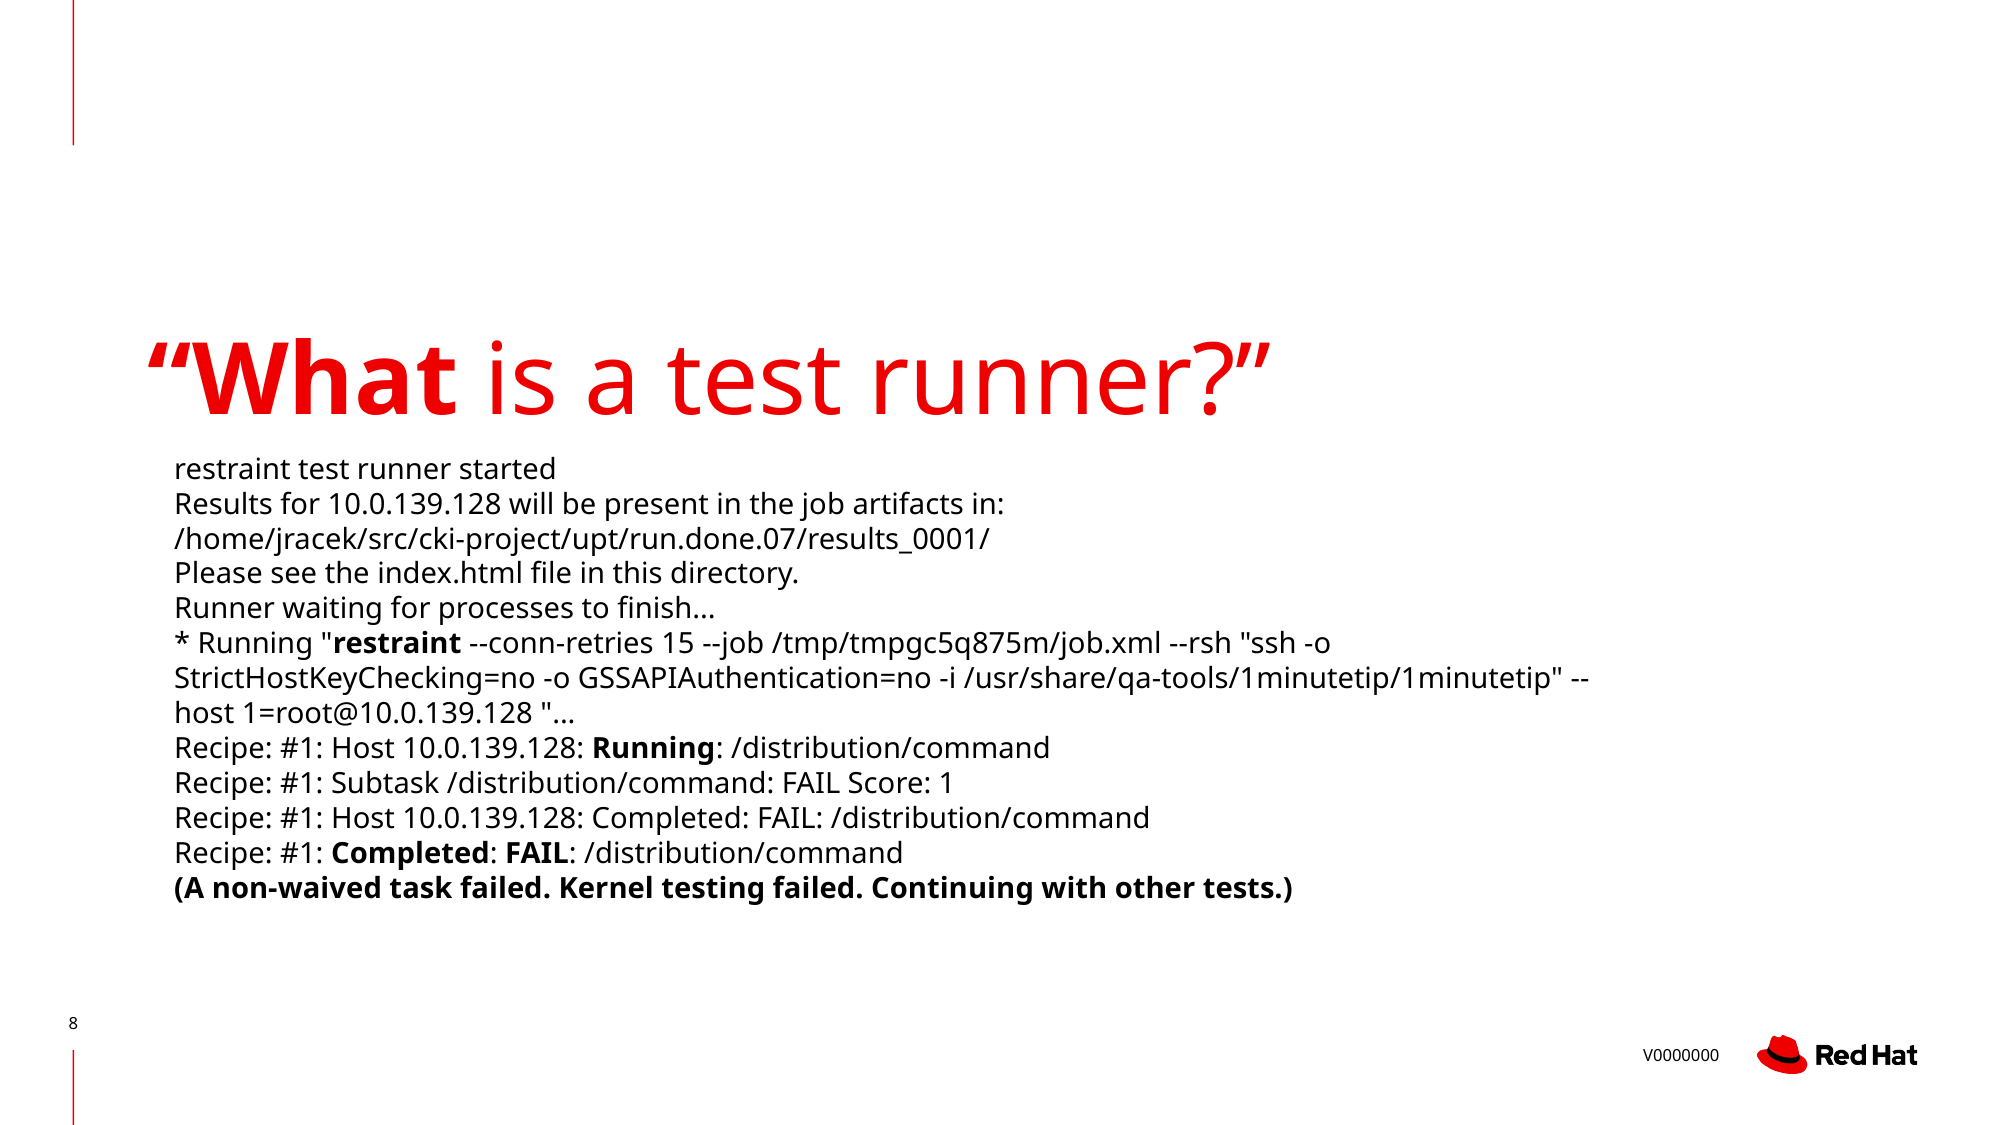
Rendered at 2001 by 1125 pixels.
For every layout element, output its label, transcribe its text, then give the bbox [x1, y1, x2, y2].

title “What is a test runner?” [147, 195, 1958, 436]
picture [1757, 1035, 1918, 1074]
text_box restraint test runner started Results for 10.0.139.128 will be present in the job artifacts in: /home/jracek/src/cki-project/upt/run.done.07/results_0001/ Please see the index.html file in this directory. Runner waiting for processes to finish... * Running "restraint --conn-retries 15 --job /tmp/tmpgc5q875m/job.xml --rsh "ssh -o StrictHostKeyChecking=no -o GSSAPIAuthentication=no -i /usr/share/qa-tools/1minutetip/1minutetip" --host 1=root@10.0.139.128 "... Recipe: #1: Host 10.0.139.128: Running: /distribution/command Recipe: #1: Subtask /distribution/command: FAIL Score: 1 Recipe: #1: Host 10.0.139.128: Completed: FAIL: /distribution/command Recipe: #1: Completed: FAIL: /distribution/command (A non-waived task failed. Kernel testing failed. Continuing with other tests.) [159, 435, 1639, 955]
slide_number <number> [13, 1012, 134, 1036]
